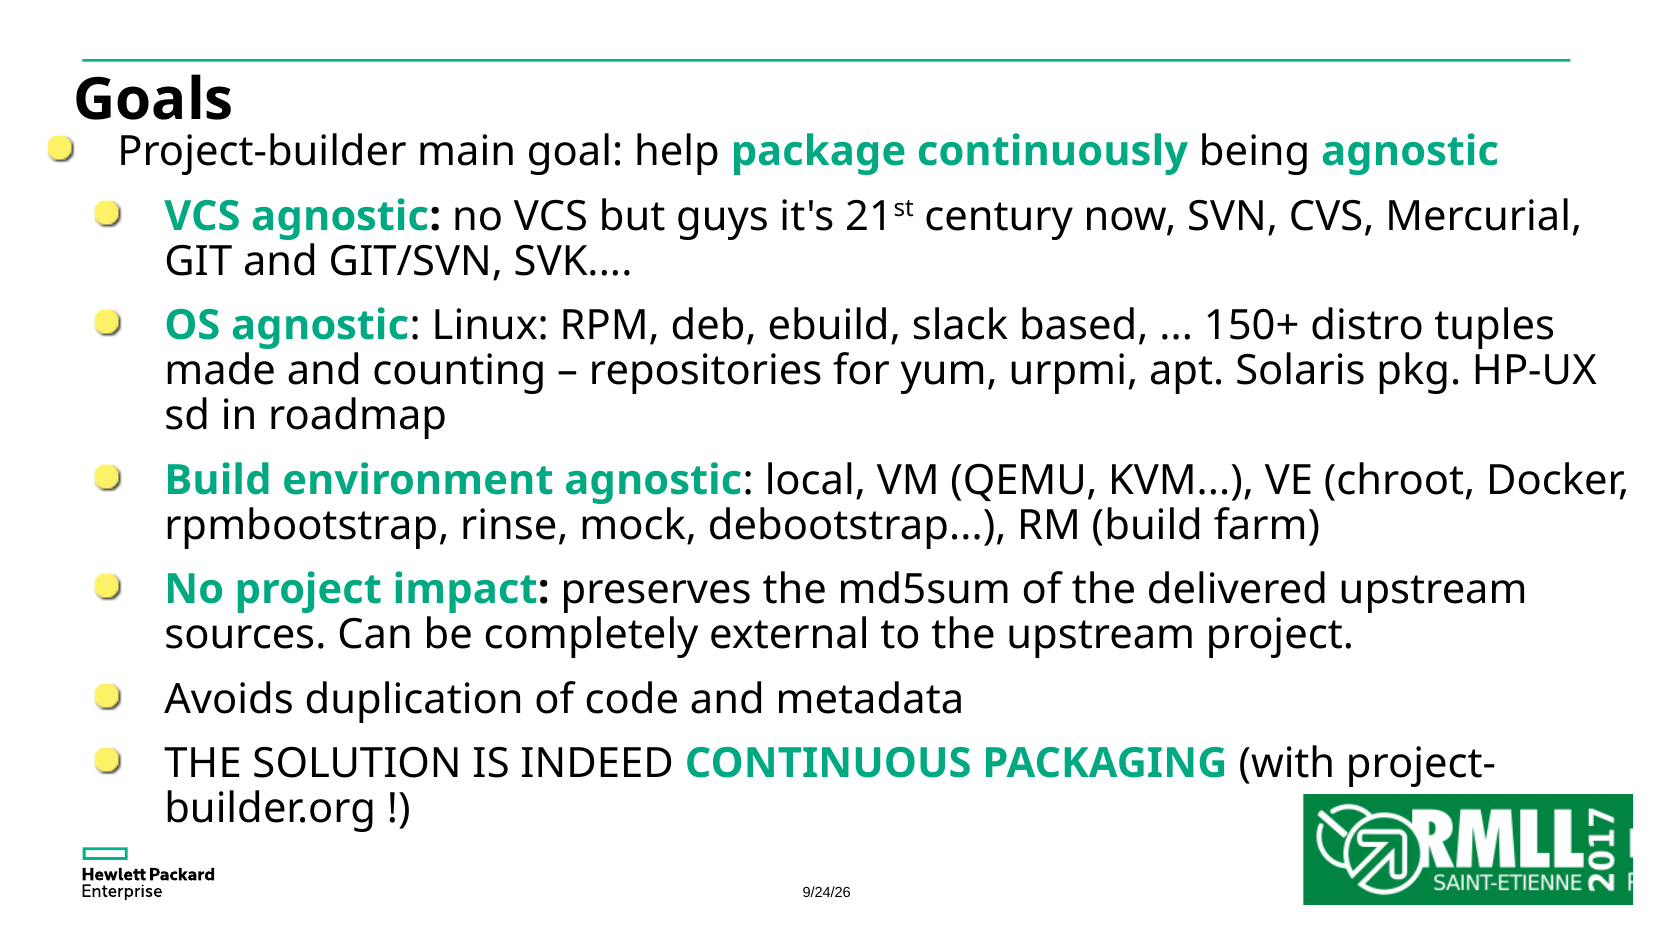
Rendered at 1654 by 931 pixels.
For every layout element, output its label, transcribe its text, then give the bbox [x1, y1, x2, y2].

picture [1303, 882, 1634, 905]
title Goals [73, 39, 988, 161]
list Project-builder main goal: help package continuously being agnostic VCS agnostic: no VCS but guys it's 21st century now, SVN, CVS, Mercurial, GIT and GIT/SVN, SVK.... OS agnostic: Linux: RPM, deb, ebuild, slack based, ... 150+ distro tuples made and counting – repositories for yum, urpmi, apt. Solaris pkg. HP-UX sd in roadmap Build environment agnostic: local, VM (QEMU, KVM...), VE (chroot, Docker, rpmbootstrap, rinse, mock, debootstrap...), RM (build farm) No project impact: preserves the md5sum of the delivered upstream sources. Can be completely external to the upstream project. Avoids duplication of code and metadata THE SOLUTION IS INDEED CONTINUOUS PACKAGING (with project-builder.org !) [34, 129, 1642, 882]
